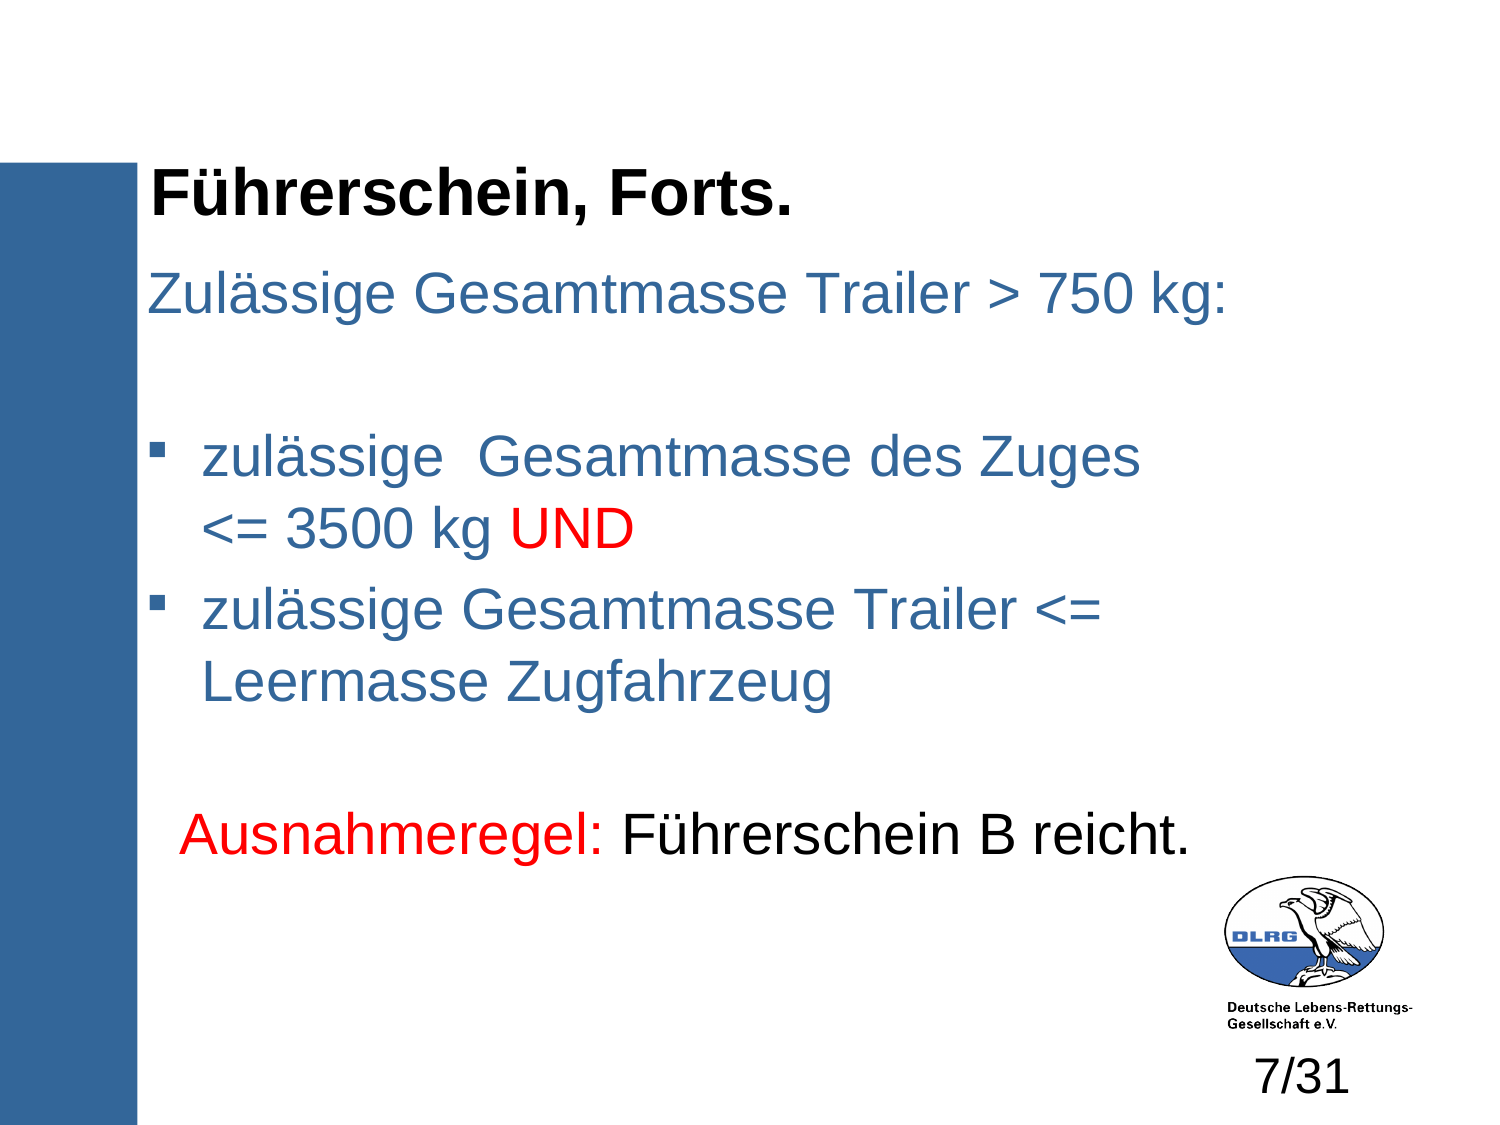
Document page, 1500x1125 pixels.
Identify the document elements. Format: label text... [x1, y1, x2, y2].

picture [1224, 874, 1413, 1030]
title Führerschein, Forts. [150, 100, 1423, 253]
text_box 7/31 [1238, 1052, 1366, 1110]
text_box Ausnahmeregel: Führerschein B reicht. [165, 807, 1339, 872]
text_box Zulässige Gesamtmasse Trailer > 750 kg: zulässige Gesamtmasse des Zuges <= 3500 kg UND zulässige Gesamtmasse Trailer <= Leermasse Zugfahrzeug [147, 253, 1446, 864]
